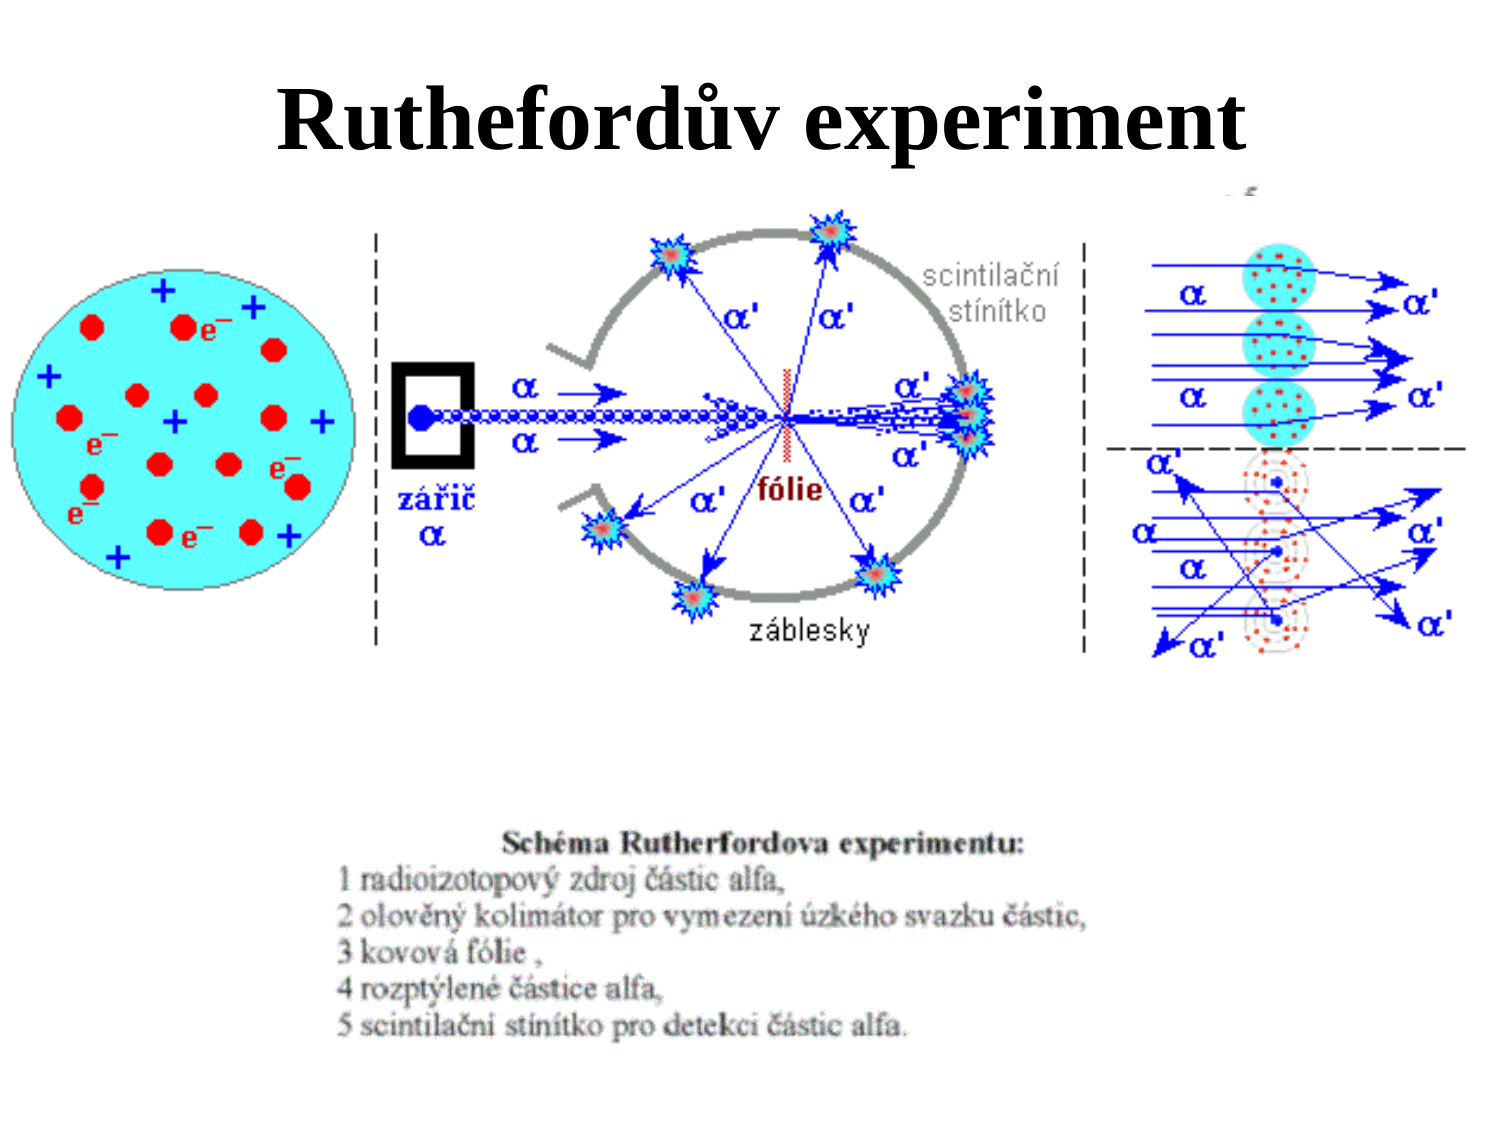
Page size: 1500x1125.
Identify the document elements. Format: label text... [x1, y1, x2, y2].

text_box Ruthefordův experiment [125, 49, 1401, 176]
picture [0, 176, 1471, 1116]
